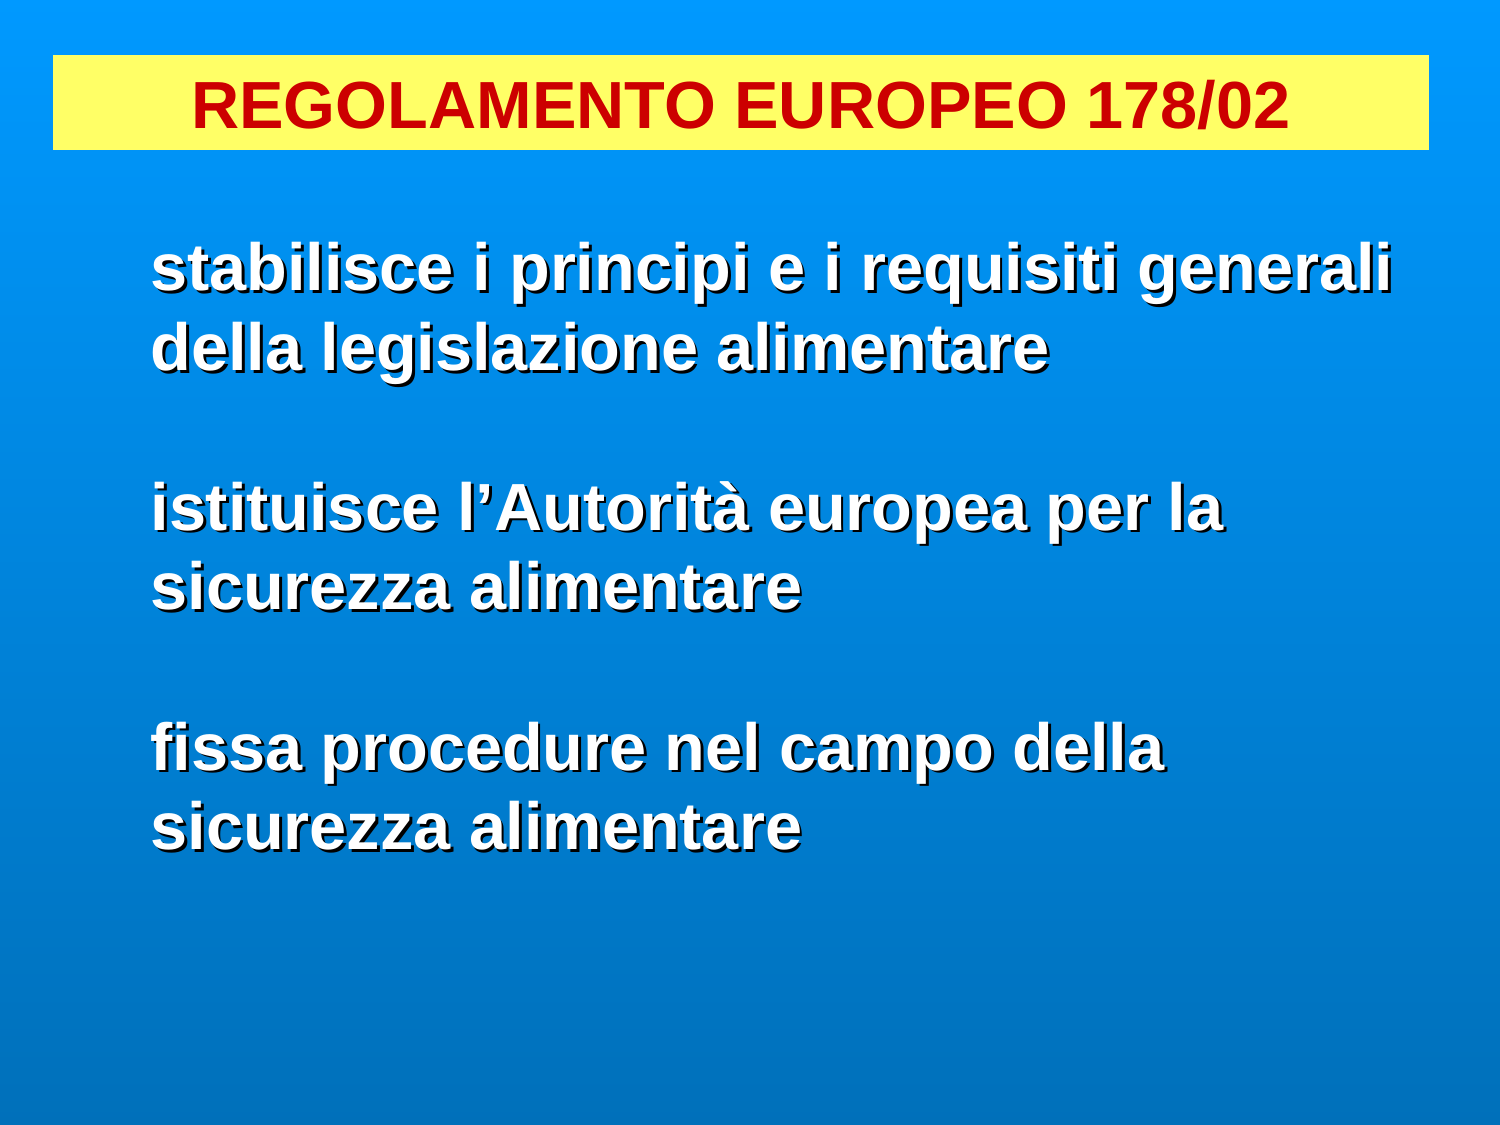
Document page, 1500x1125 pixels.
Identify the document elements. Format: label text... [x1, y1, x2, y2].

text_box REGOLAMENTO EUROPEO 178/02 [53, 55, 1429, 150]
title stabilisce i principi e i requisiti generali della legislazione alimentare istituisce l’Autorità europea per la sicurezza alimentare fissa procedure nel campo della sicurezza alimentare [135, 150, 1424, 1021]
